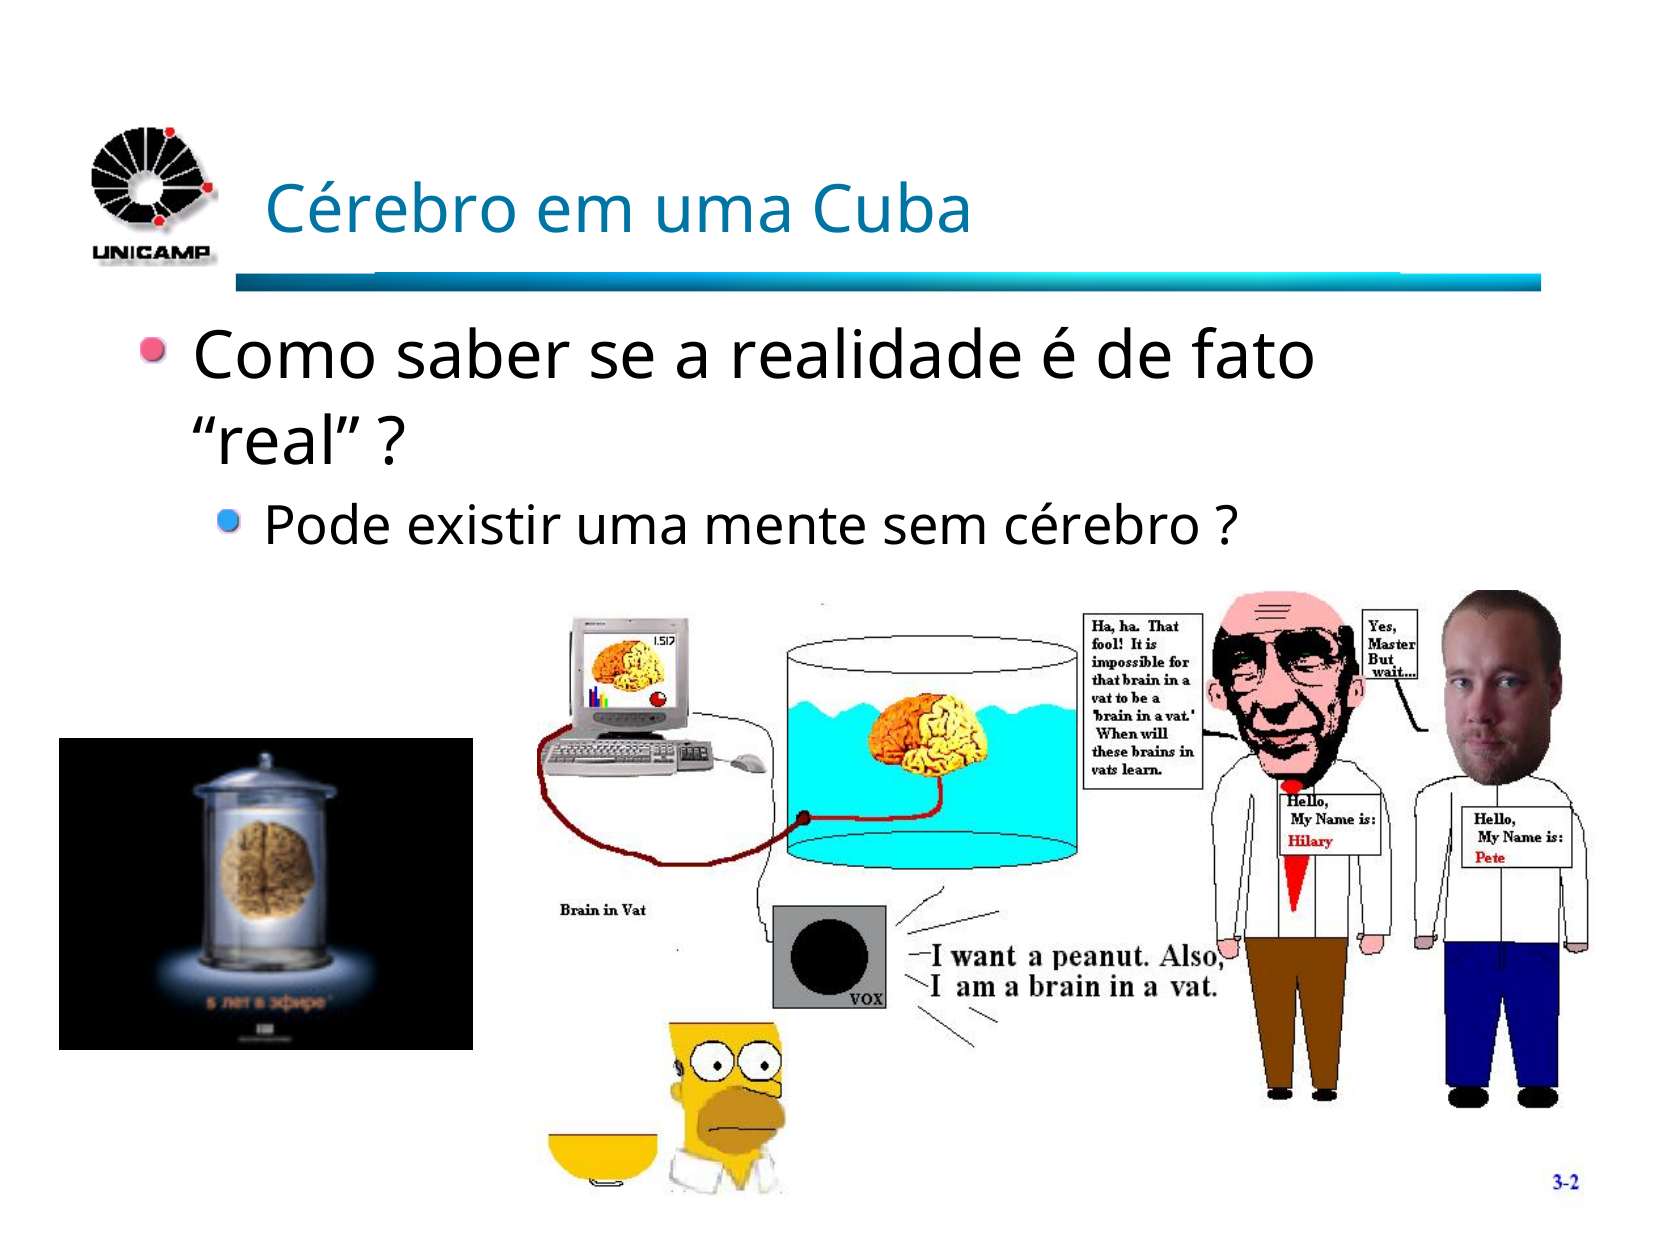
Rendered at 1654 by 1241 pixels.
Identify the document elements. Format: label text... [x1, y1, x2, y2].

title Cérebro em uma Cuba [264, 42, 1534, 250]
list Como saber se a realidade é de fato “real” ? Pode existir uma mente sem cérebro ? [121, 309, 1534, 1182]
picture [59, 738, 473, 1050]
picture [125, 272, 1654, 295]
picture [537, 590, 1595, 1206]
